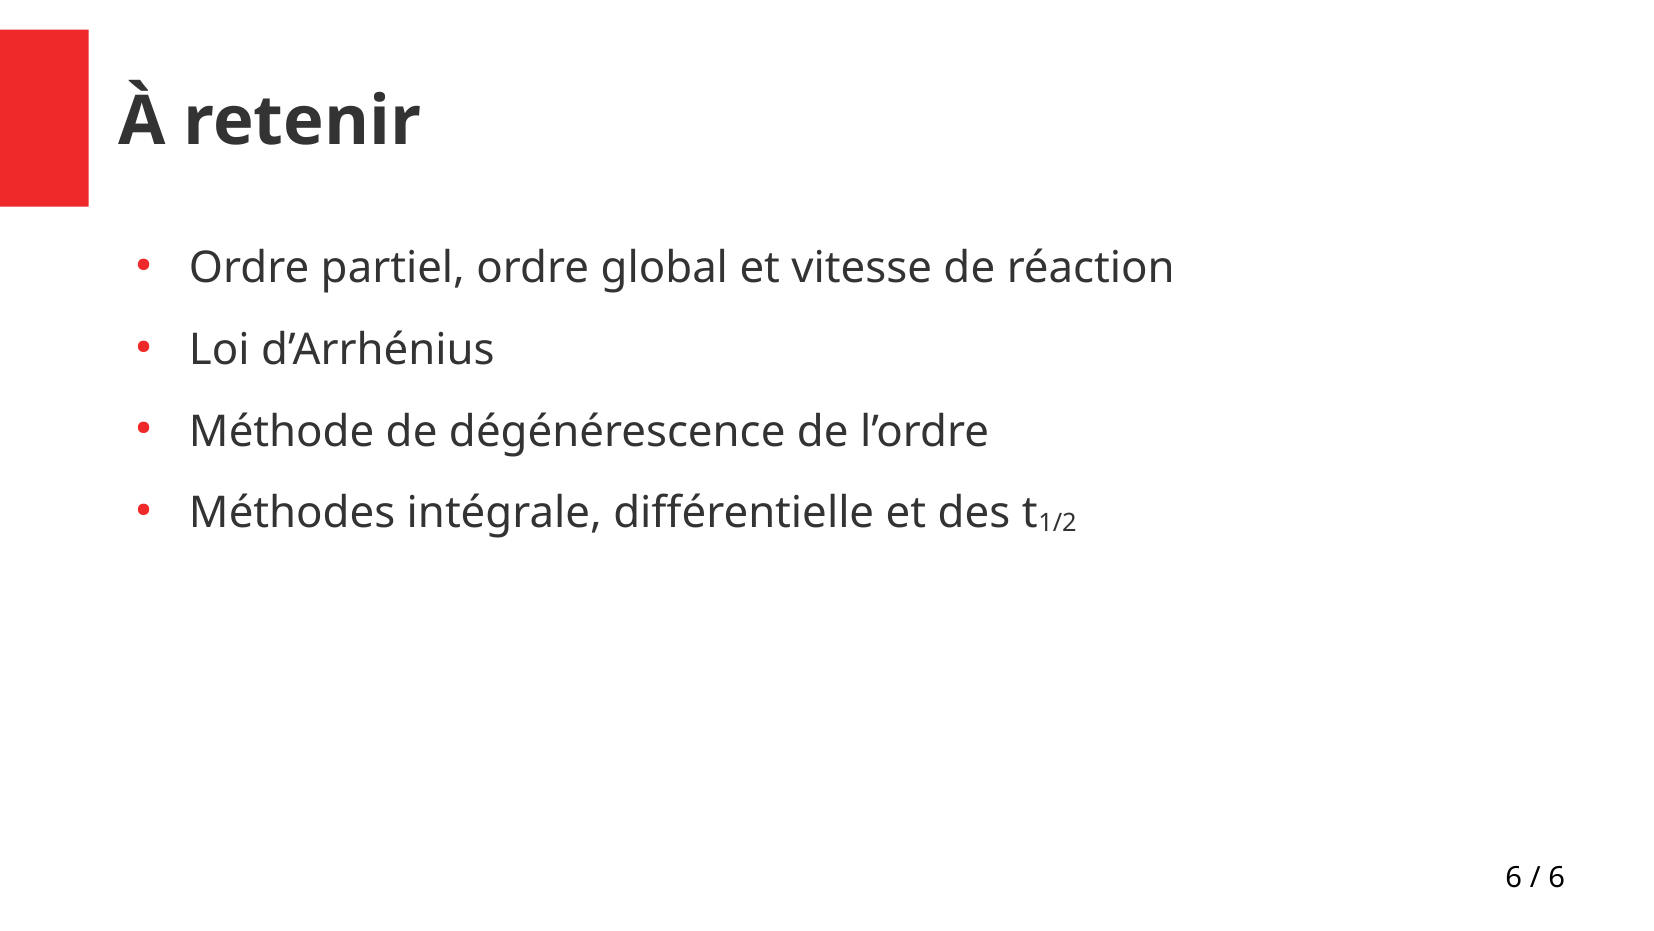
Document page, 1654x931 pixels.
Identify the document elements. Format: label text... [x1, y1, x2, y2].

list Ordre partiel, ordre global et vitesse de réaction Loi d’Arrhénius Méthode de dégénérescence de l’ordre Méthodes intégrale, différentielle et des t1/2 [118, 236, 1595, 798]
title À retenir [118, 29, 1595, 207]
